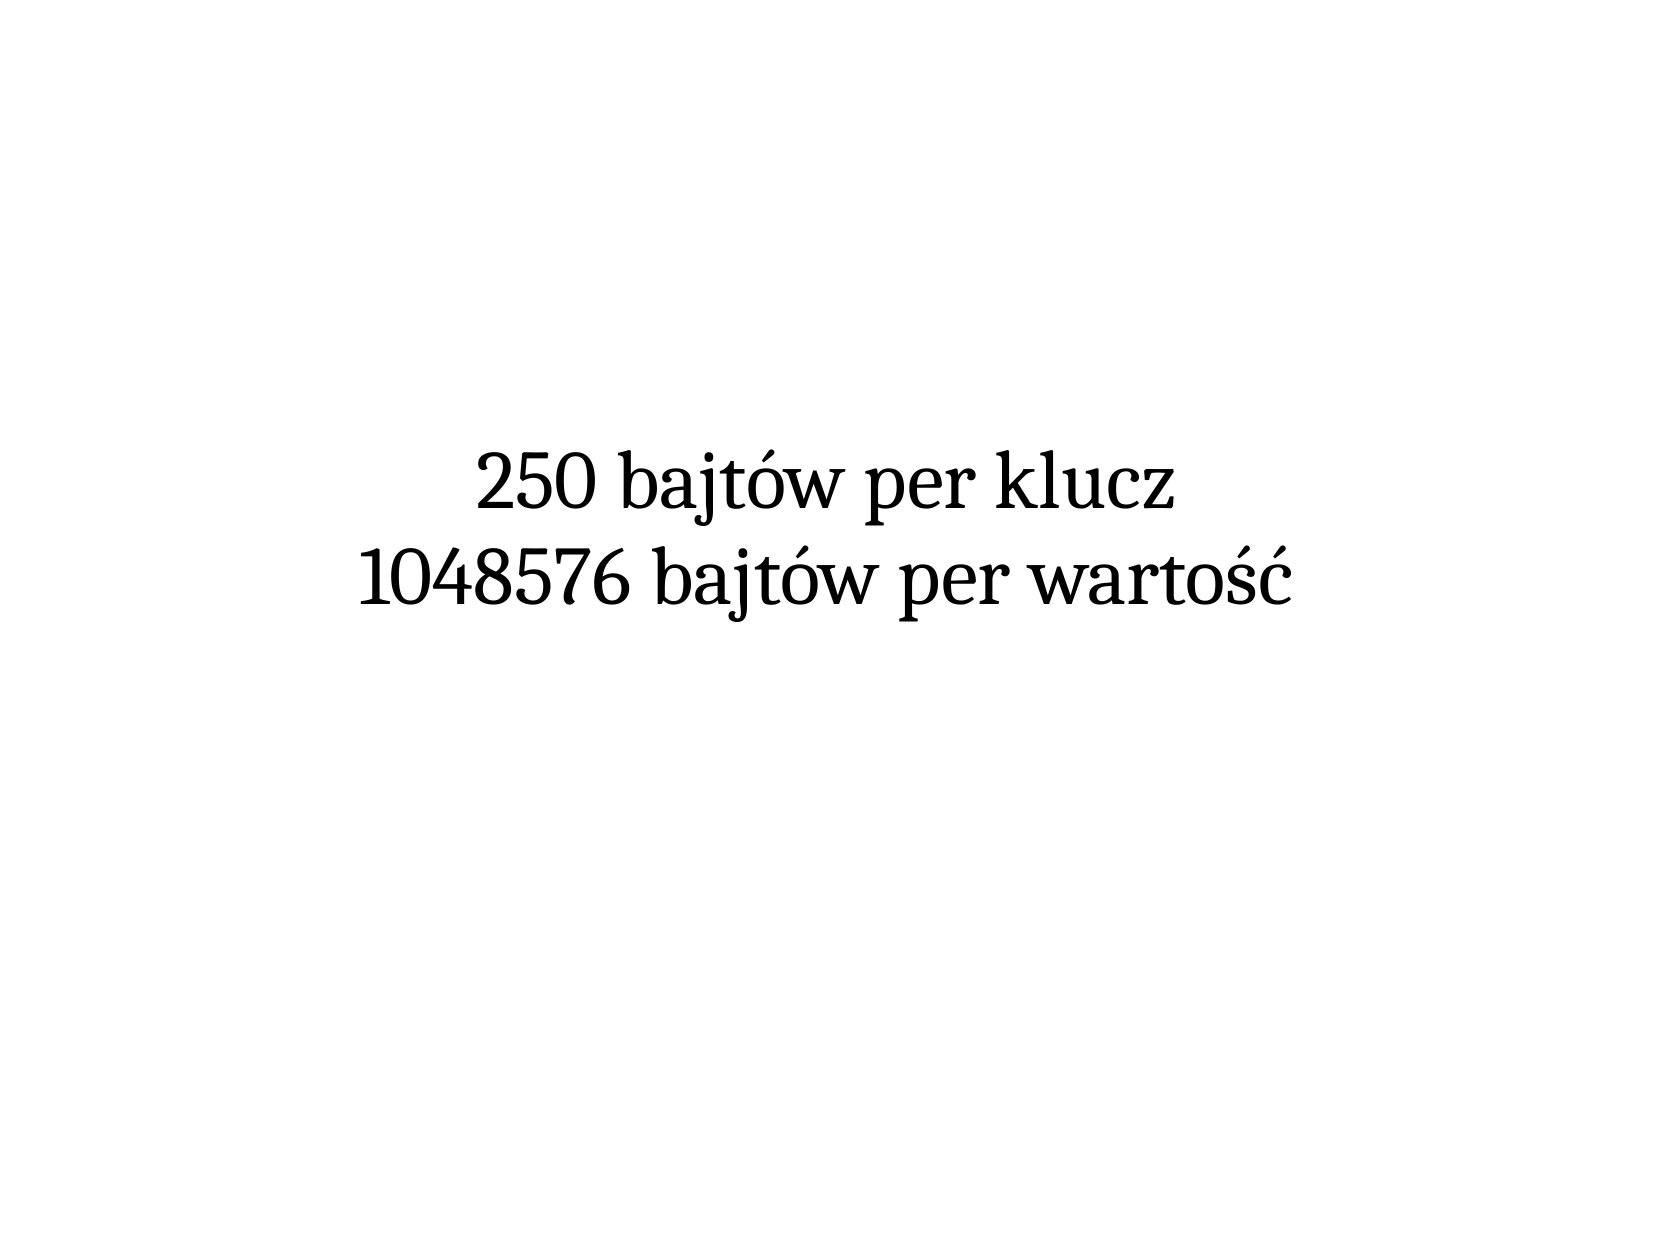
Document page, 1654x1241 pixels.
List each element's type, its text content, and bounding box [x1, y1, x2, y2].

subtitle 250 bajtów per klucz 1048576 bajtów per wartość [82, 49, 1571, 1010]
